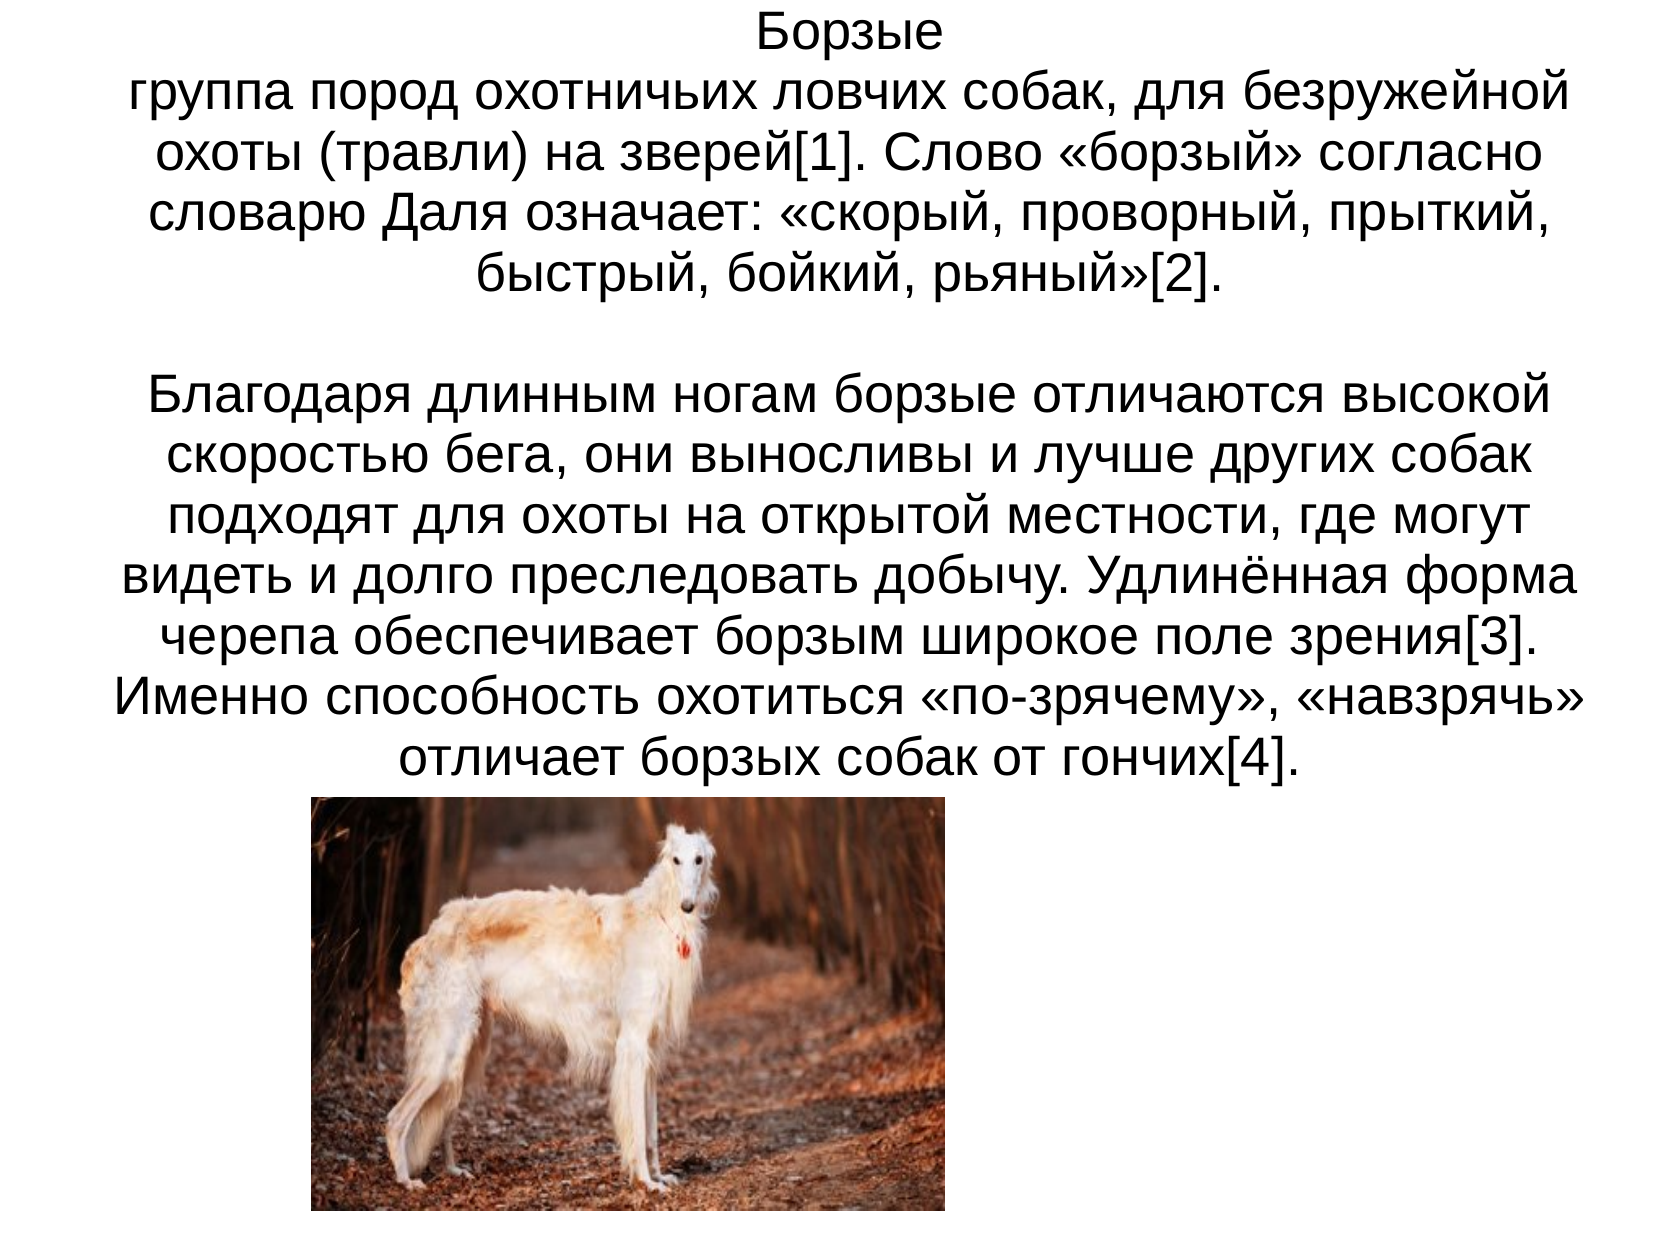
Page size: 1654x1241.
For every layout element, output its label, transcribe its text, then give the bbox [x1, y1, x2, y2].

title Борзые группа пород охотничьих ловчих собак, для безружейной охоты (травли) на зверей[1]. Слово «борзый» согласно словарю Даля означает: «скорый, проворный, прыткий, быстрый, бойкий, рьяный»[2]. Благодаря длинным ногам борзые отличаются высокой скоростью бега, они выносливы и лучше других собак подходят для охоты на открытой местности, где могут видеть и долго преследовать добычу. Удлинённая форма черепа обеспечивает борзым широкое поле зрения[3]. Именно способность охотиться «по-зрячему», «навзрячь» отличает борзых собак от гончих[4]. [106, 0, 1595, 787]
picture [311, 797, 945, 1211]
